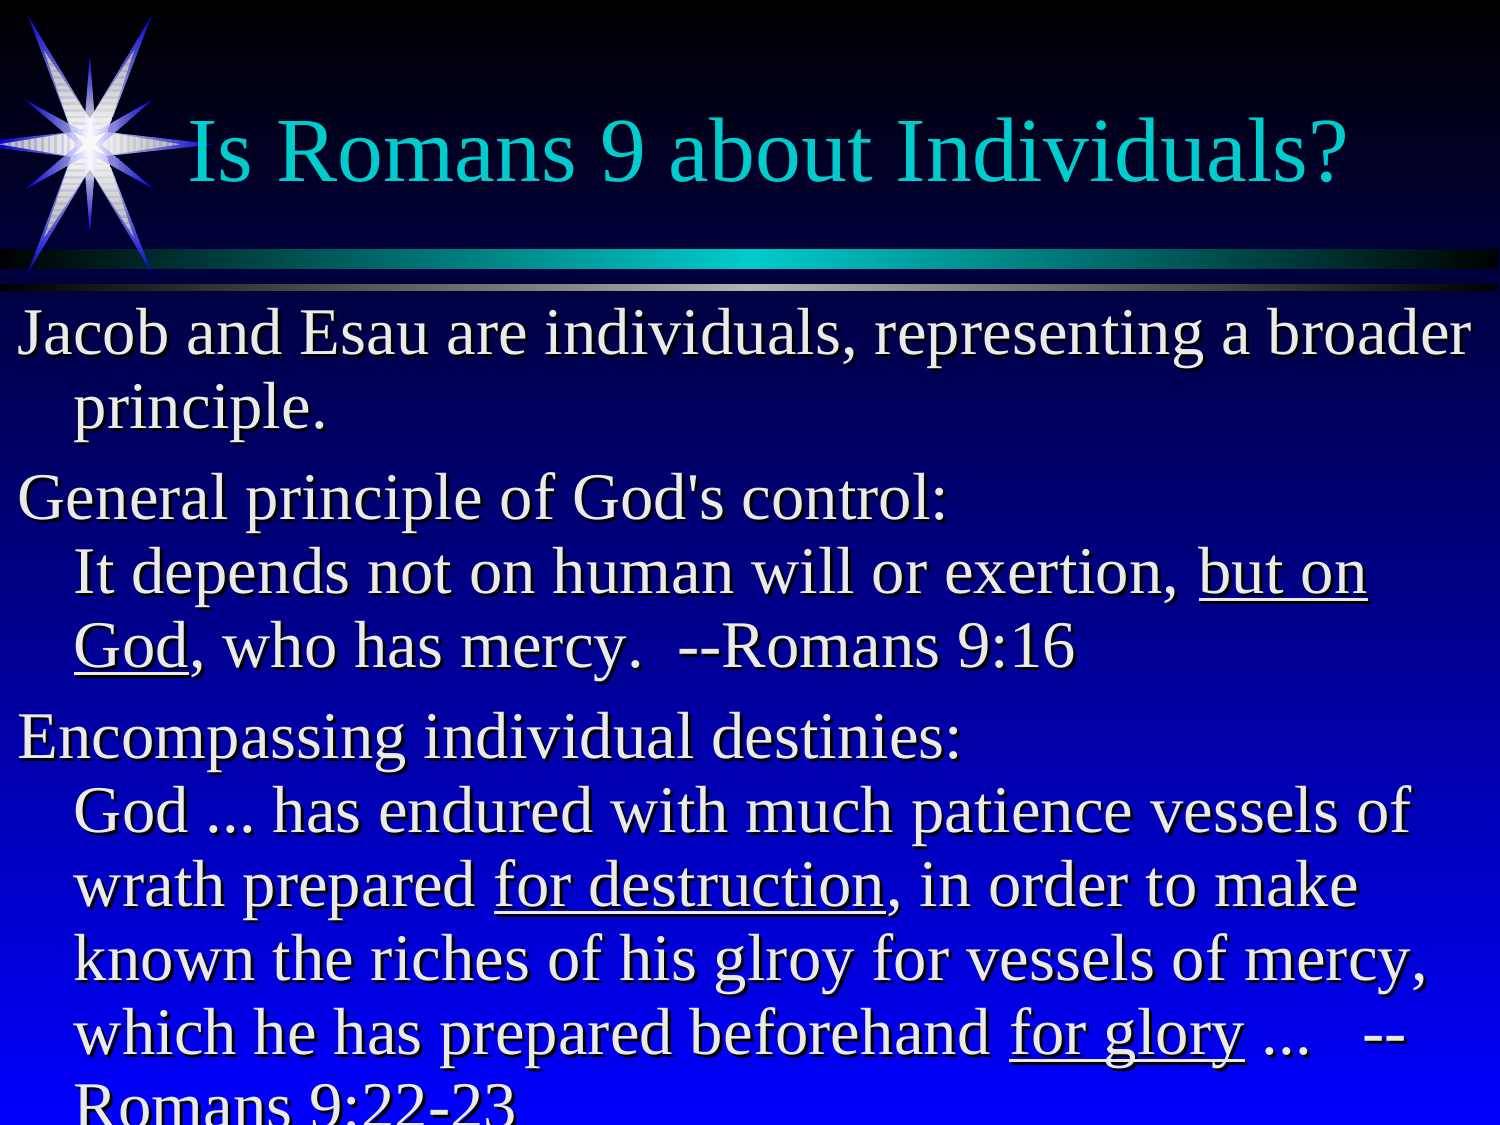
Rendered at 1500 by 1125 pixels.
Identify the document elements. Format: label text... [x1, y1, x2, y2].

title Is Romans 9 about Individuals? [187, 56, 1463, 244]
list Jacob and Esau are individuals, representing a broader principle. General principle of God's control: It depends not on human will or exertion, but on God, who has mercy. --Romans 9:16 Encompassing individual destinies: God ... has endured with much patience vessels of wrath prepared for destruction, in order to make known the riches of his glroy for vessels of mercy, which he has prepared beforehand for glory ... --Romans 9:22-23 [17, 295, 1500, 1125]
